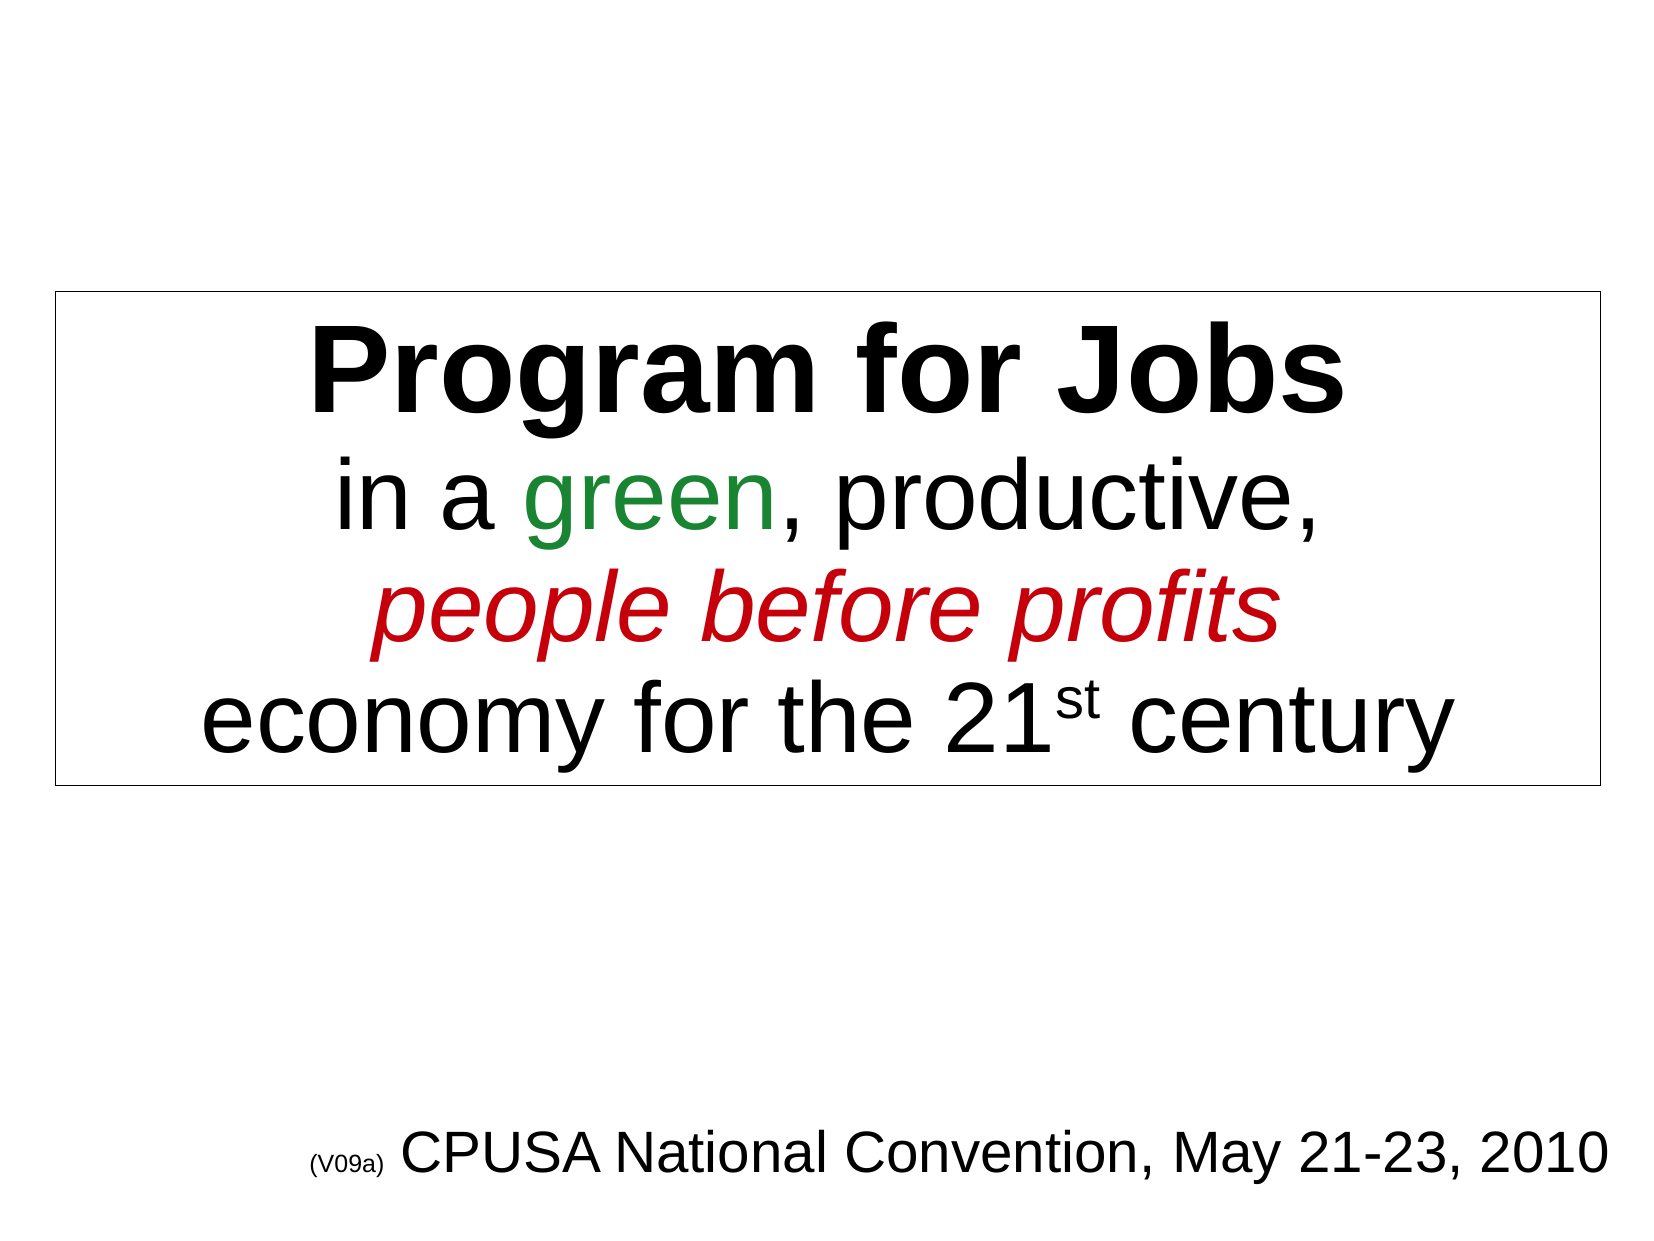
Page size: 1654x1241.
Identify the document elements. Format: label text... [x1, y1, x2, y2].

text_box (V09a) CPUSA National Convention, May 21-23, 2010 [150, 1112, 1626, 1193]
text_box Program for Jobs in a green, productive, people before profits economy for the 21st century [55, 291, 1601, 786]
